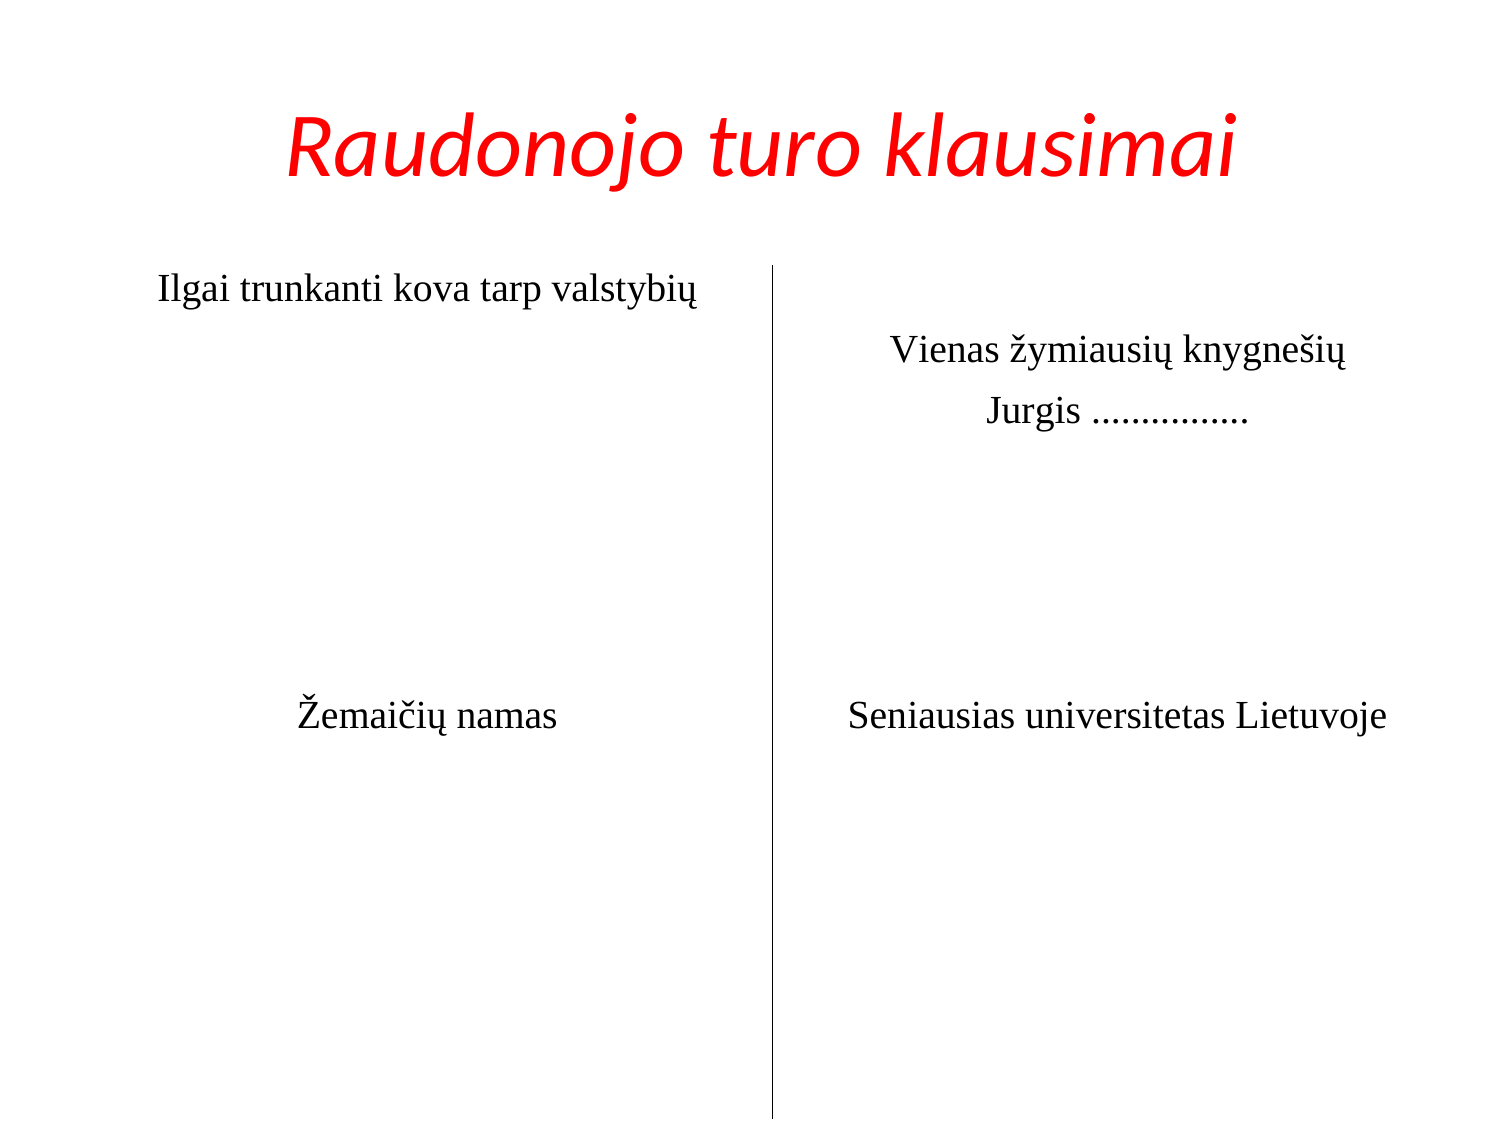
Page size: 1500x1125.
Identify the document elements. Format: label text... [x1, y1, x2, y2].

picture [135, 264, 1412, 1121]
title Raudonojo turo klausimai [123, 19, 1399, 261]
